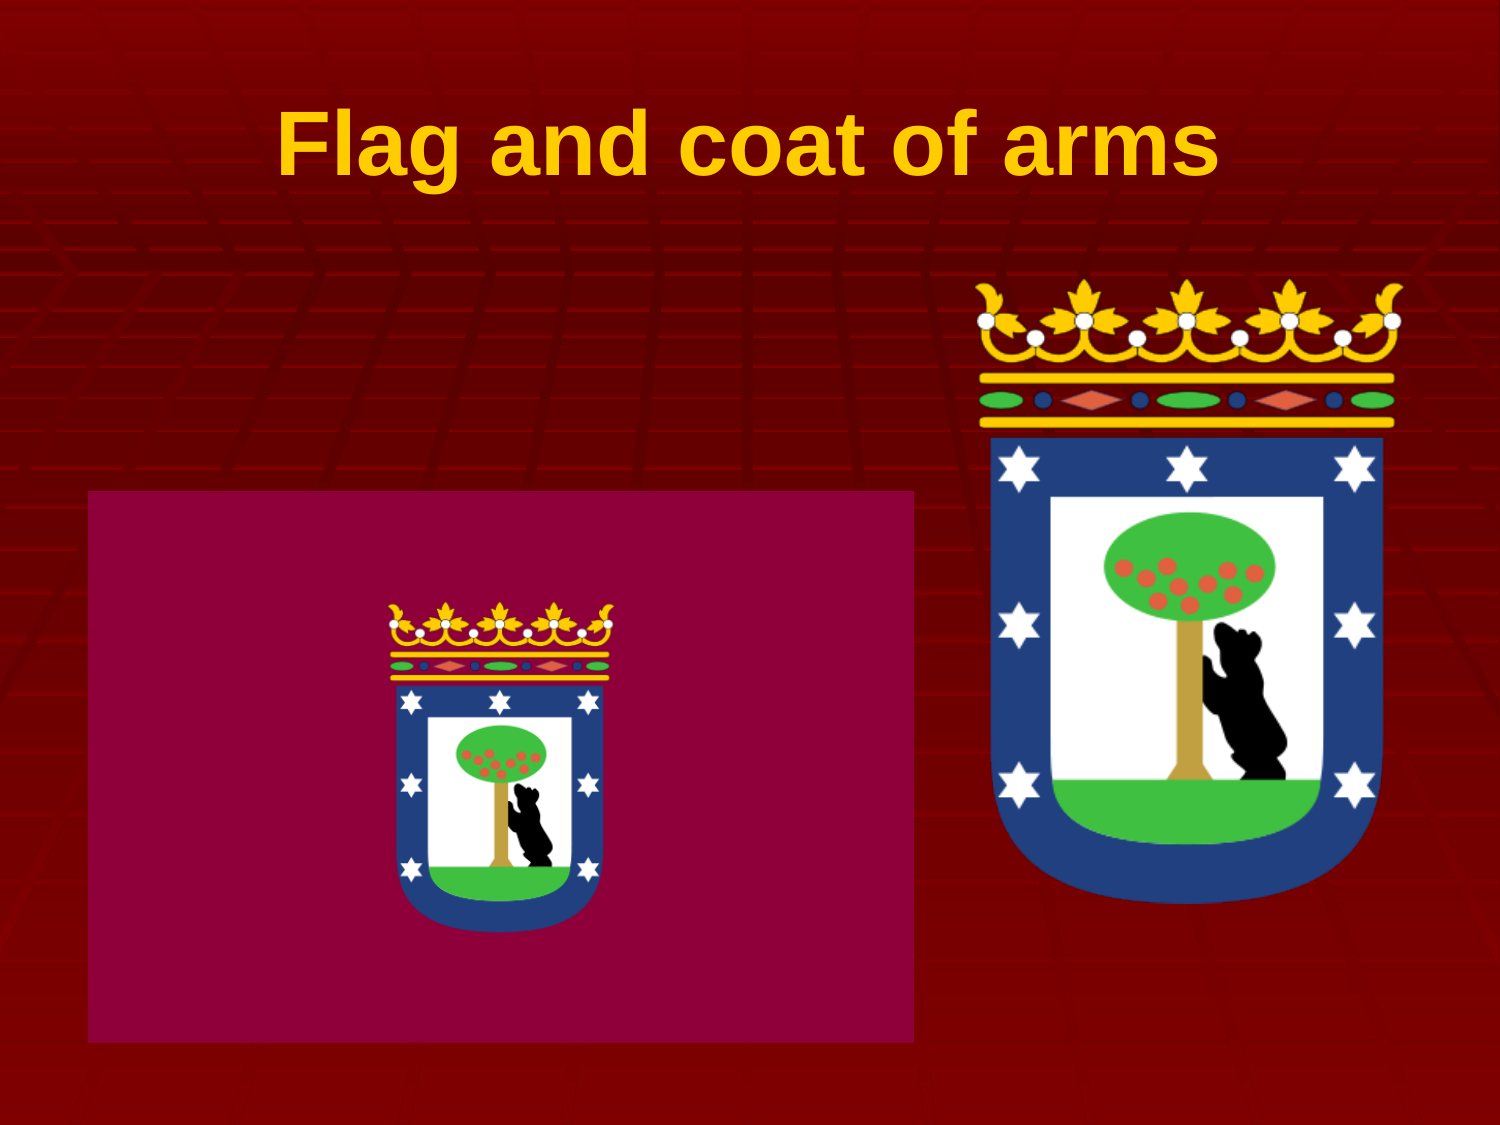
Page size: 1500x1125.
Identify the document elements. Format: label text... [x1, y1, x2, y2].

title Flag and coat of arms [74, 44, 1425, 233]
picture [88, 491, 914, 1043]
picture [974, 278, 1405, 904]
